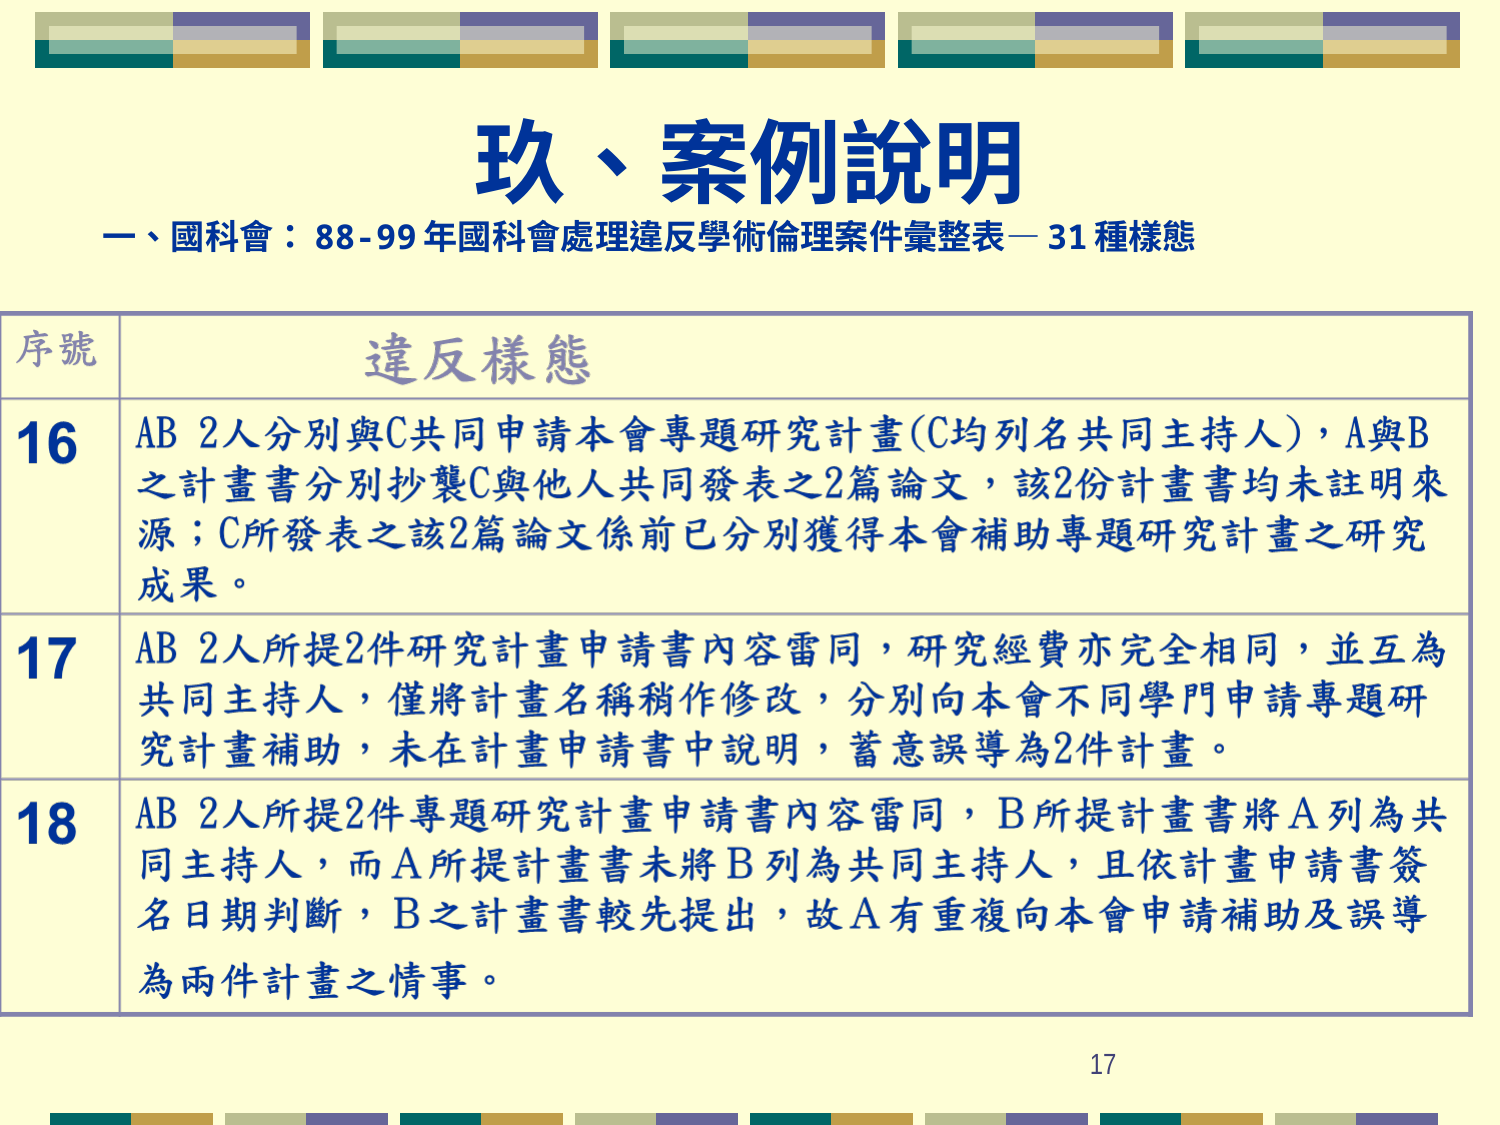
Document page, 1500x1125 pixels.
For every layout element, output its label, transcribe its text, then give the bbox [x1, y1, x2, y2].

picture [0, 304, 1474, 1029]
text_box 玖、案例說明 [113, 97, 1388, 220]
text_box [1074, 1029, 1388, 1088]
list 一、國科會：88-99年國科會處理違反學術倫理案件彙整表—31種樣態 [41, 208, 1376, 291]
